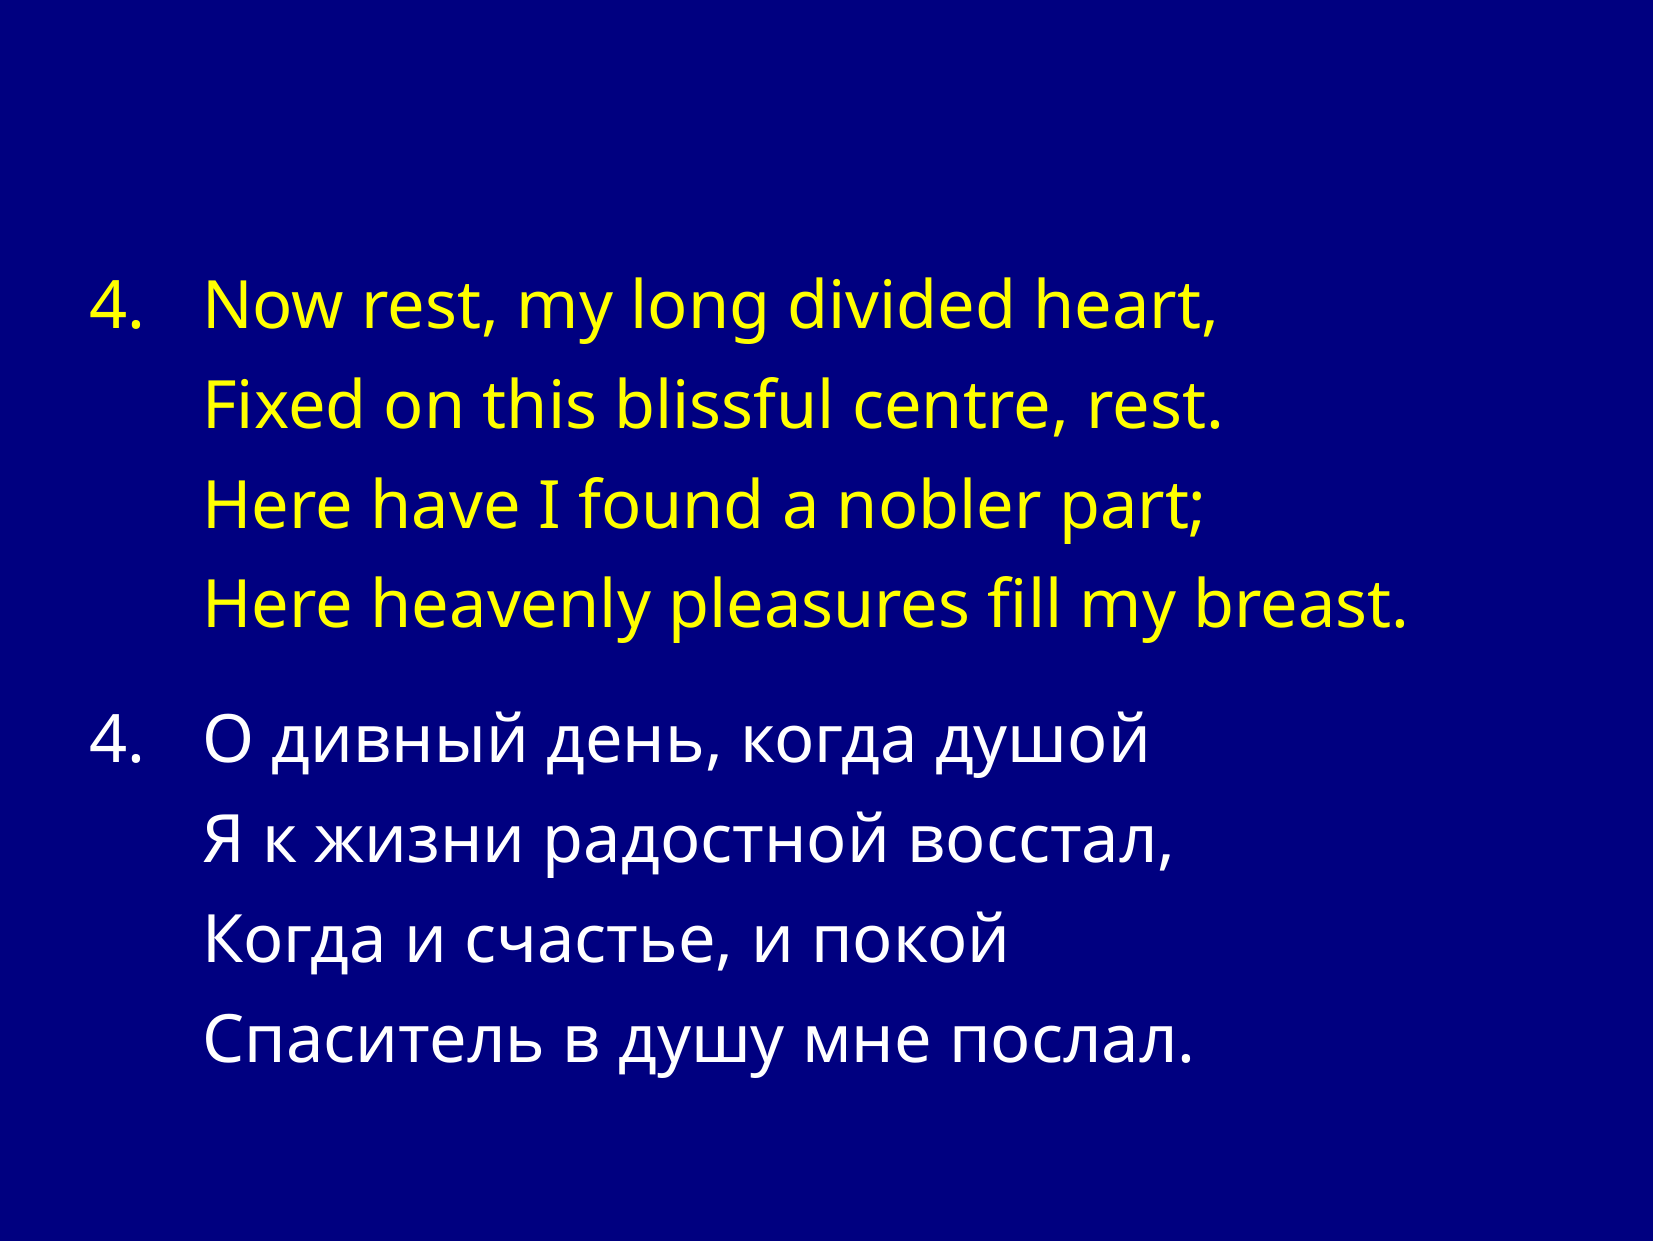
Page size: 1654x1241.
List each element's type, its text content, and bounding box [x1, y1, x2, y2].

text_box 4. Now rest, my long divided heart, Fixed on this blissful centre, rest. Here have I found a nobler part; Here heavenly pleasures fill my breast. [75, 150, 1576, 638]
text_box 4. О дивный день, когда душой Я к жизни радостной восстал, Когда и счастье, и покой Спаситель в душу мне послал. [75, 675, 1576, 1163]
